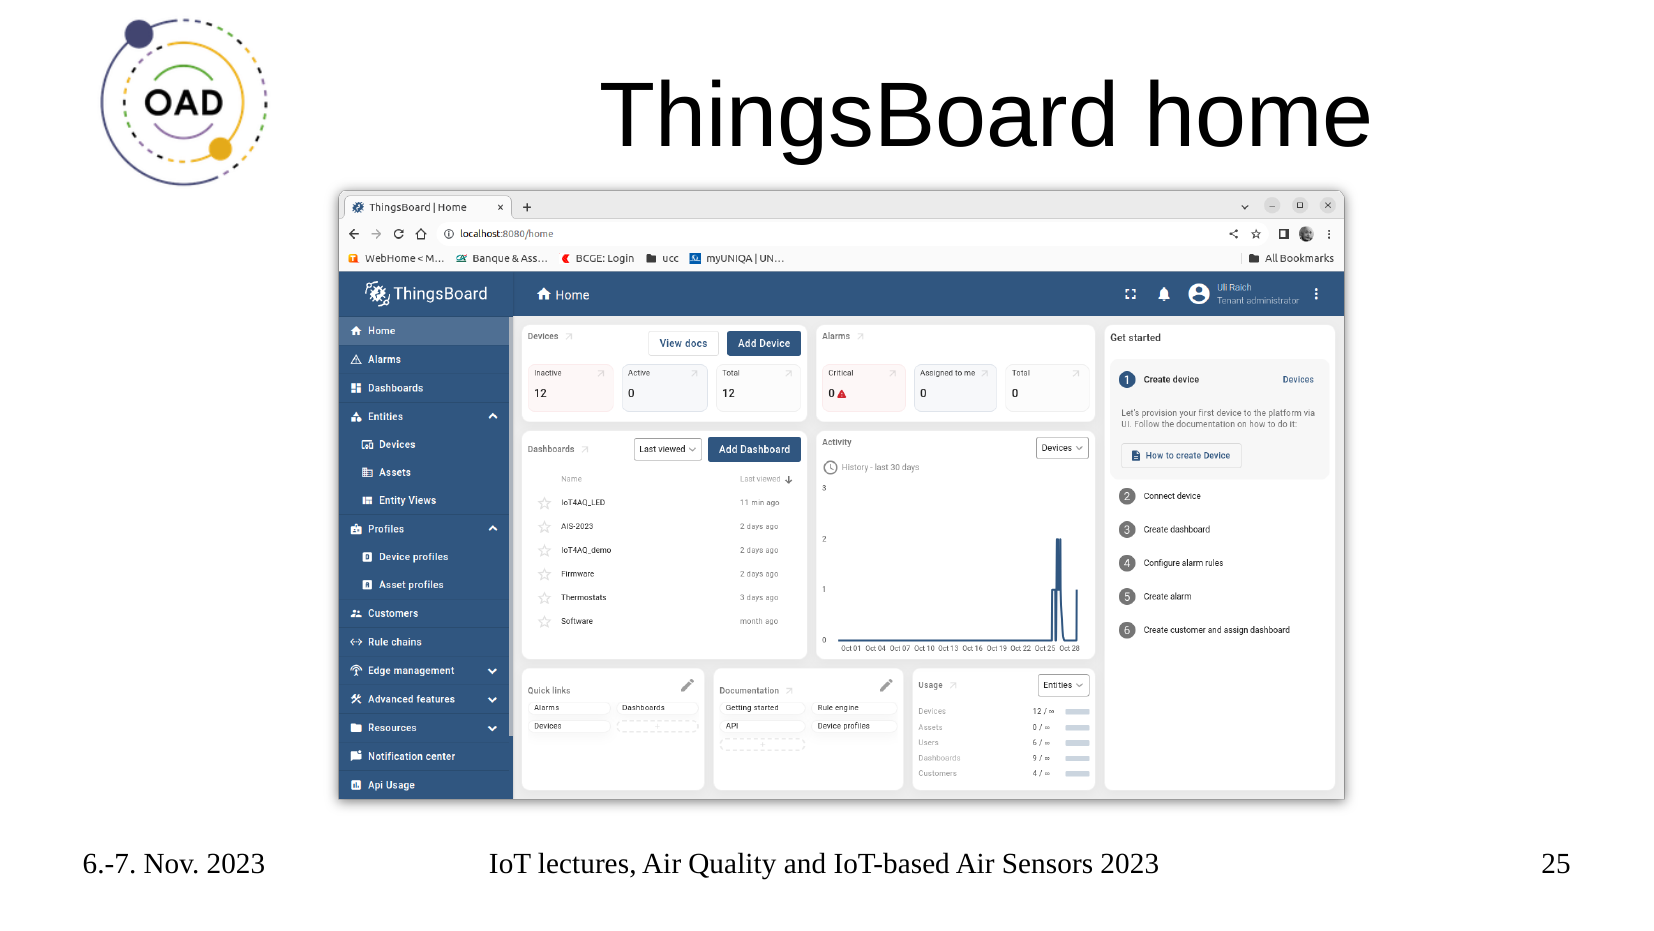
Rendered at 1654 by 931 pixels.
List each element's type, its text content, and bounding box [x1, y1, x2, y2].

title ThingsBoard home [403, 37, 1571, 193]
picture [59, 4, 303, 207]
picture [323, 177, 1359, 816]
